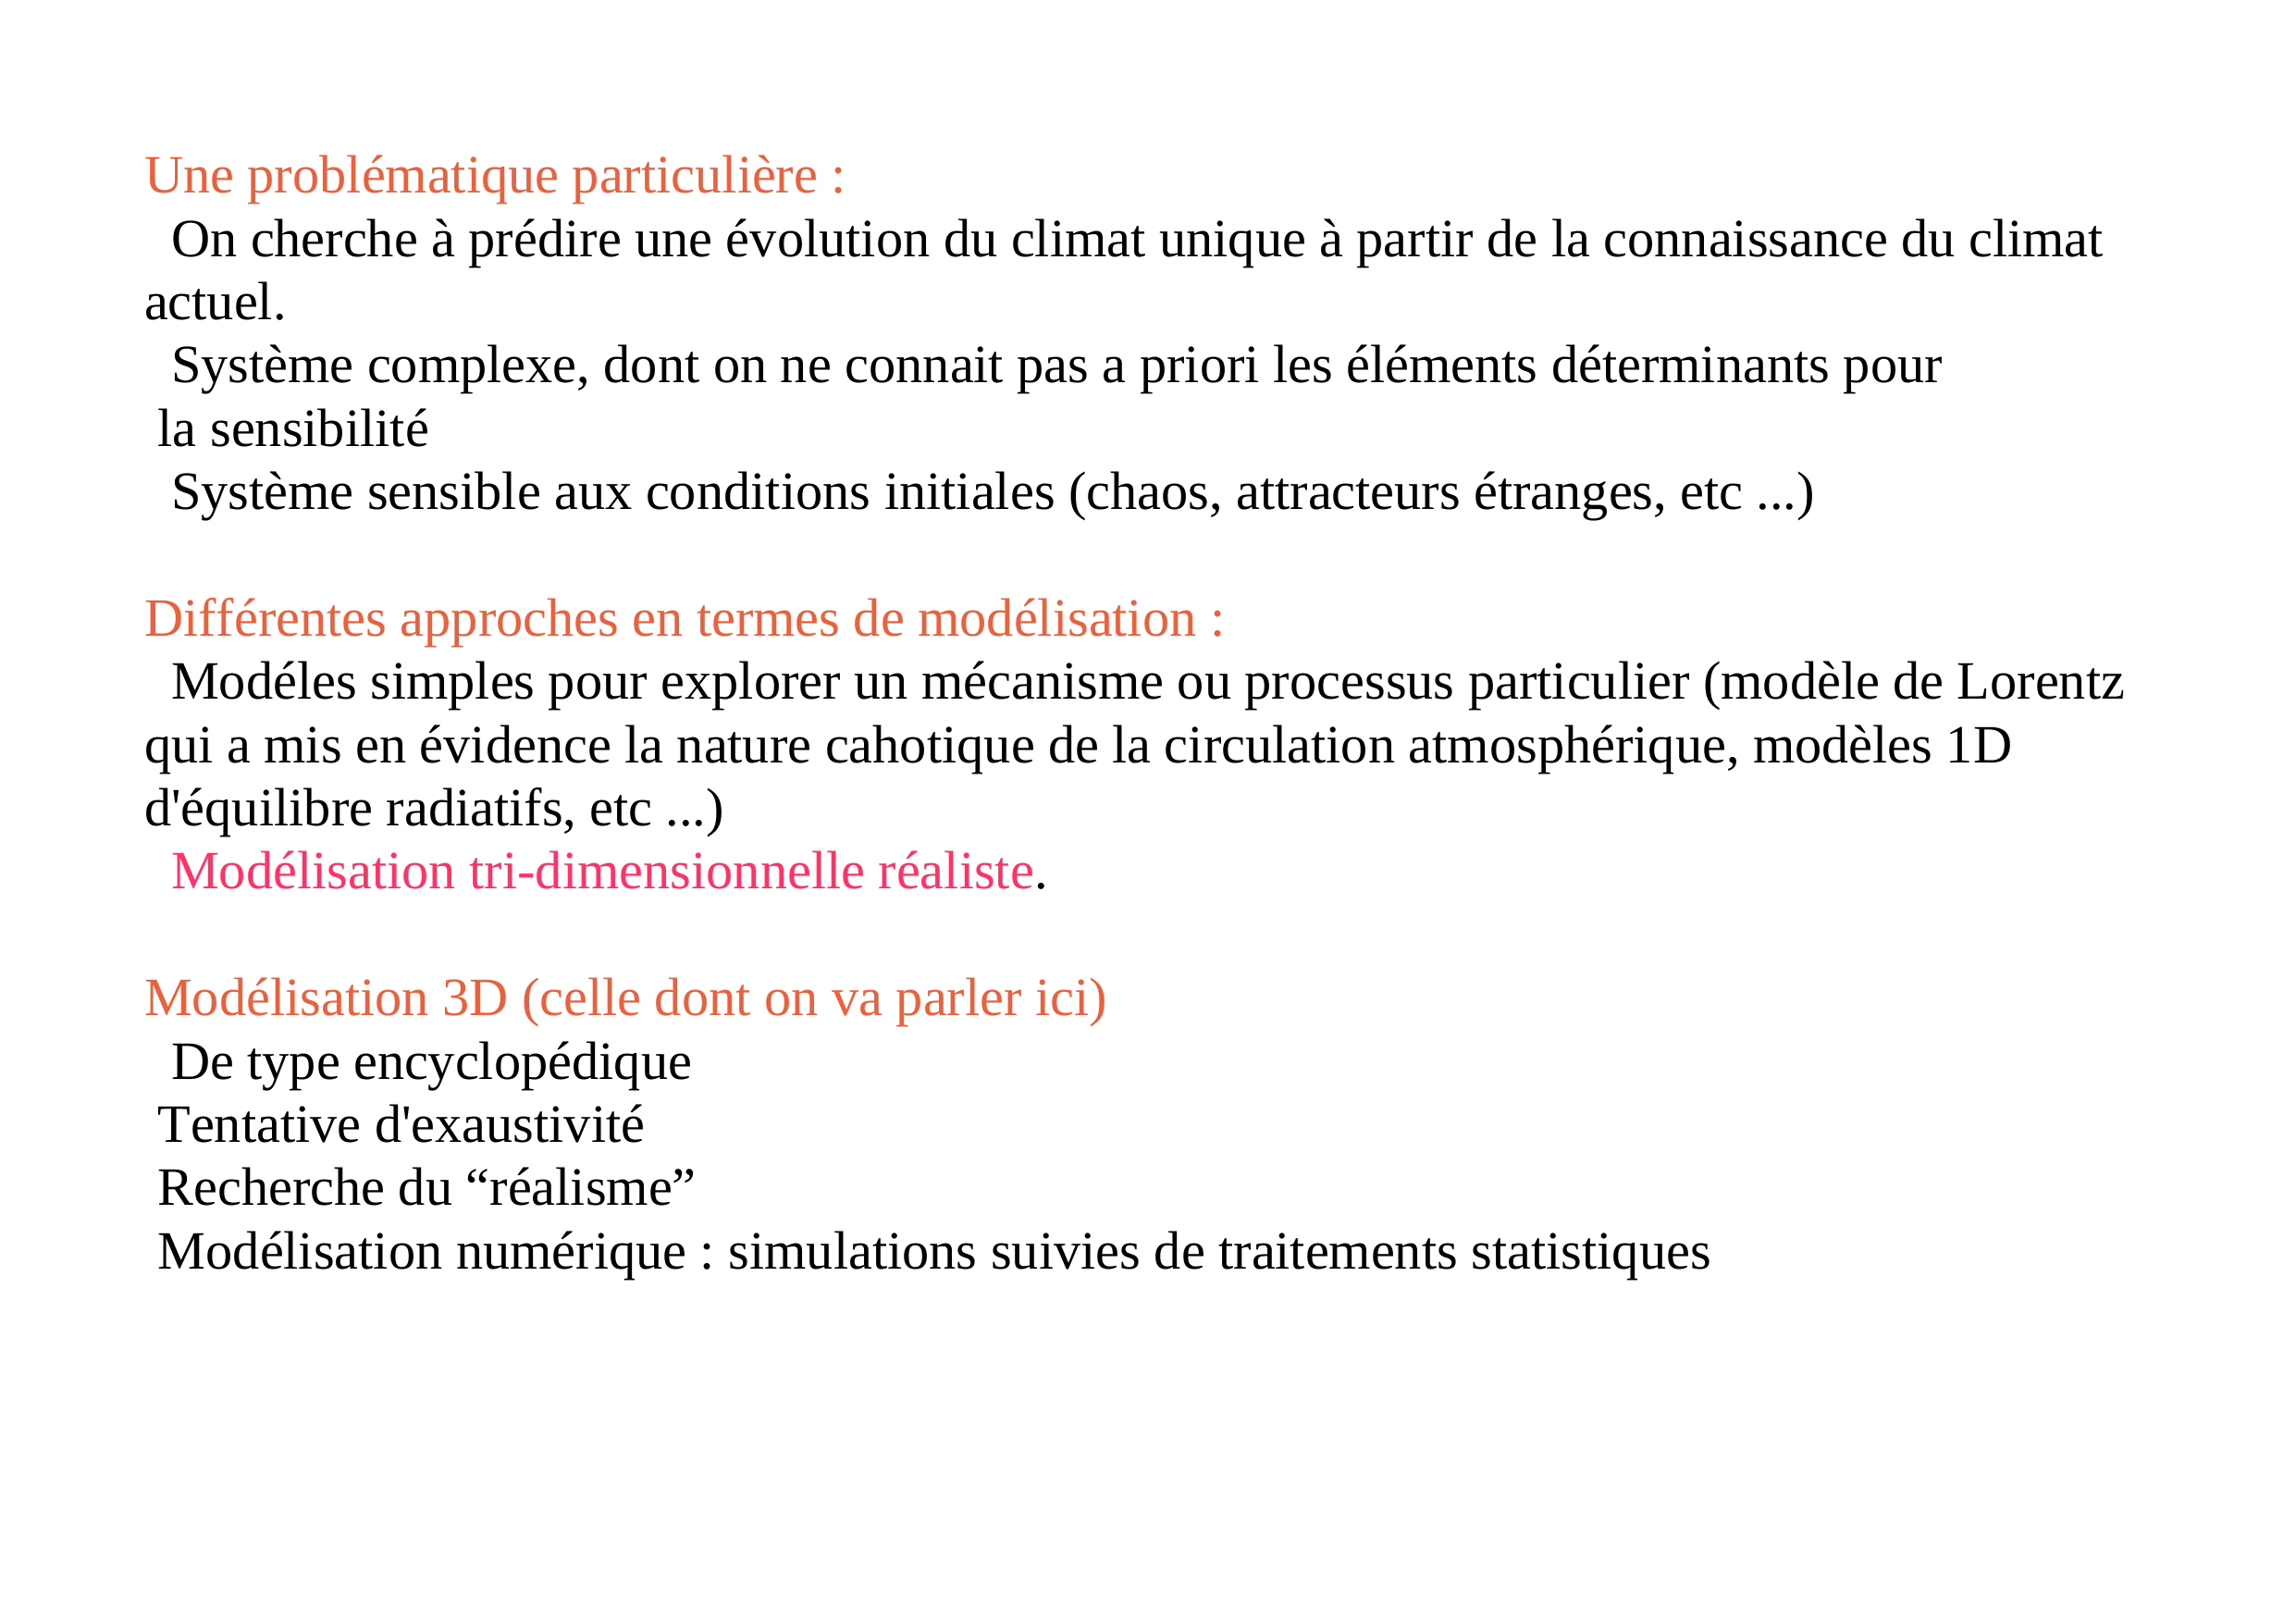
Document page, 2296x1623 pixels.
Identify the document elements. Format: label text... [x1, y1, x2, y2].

text_box Une problématique particulière : On cherche à prédire une évolution du climat unique à partir de la connaissance du climat actuel. Système complexe, dont on ne connait pas a priori les éléments déterminants pour la sensibilité Système sensible aux conditions initiales (chaos, attracteurs étranges, etc ...) Différentes approches en termes de modélisation : Modéles simples pour explorer un mécanisme ou processus particulier (modèle de Lorentz qui a mis en évidence la nature cahotique de la circulation atmosphérique, modèles 1D d'équilibre radiatifs, etc ...) Modélisation tri-dimensionnelle réaliste. Modélisation 3D (celle dont on va parler ici) De type encyclopédique Tentative d'exaustivité Recherche du “réalisme” Modélisation numérique : simulations suivies de traitements statistiques [144, 141, 2175, 1580]
